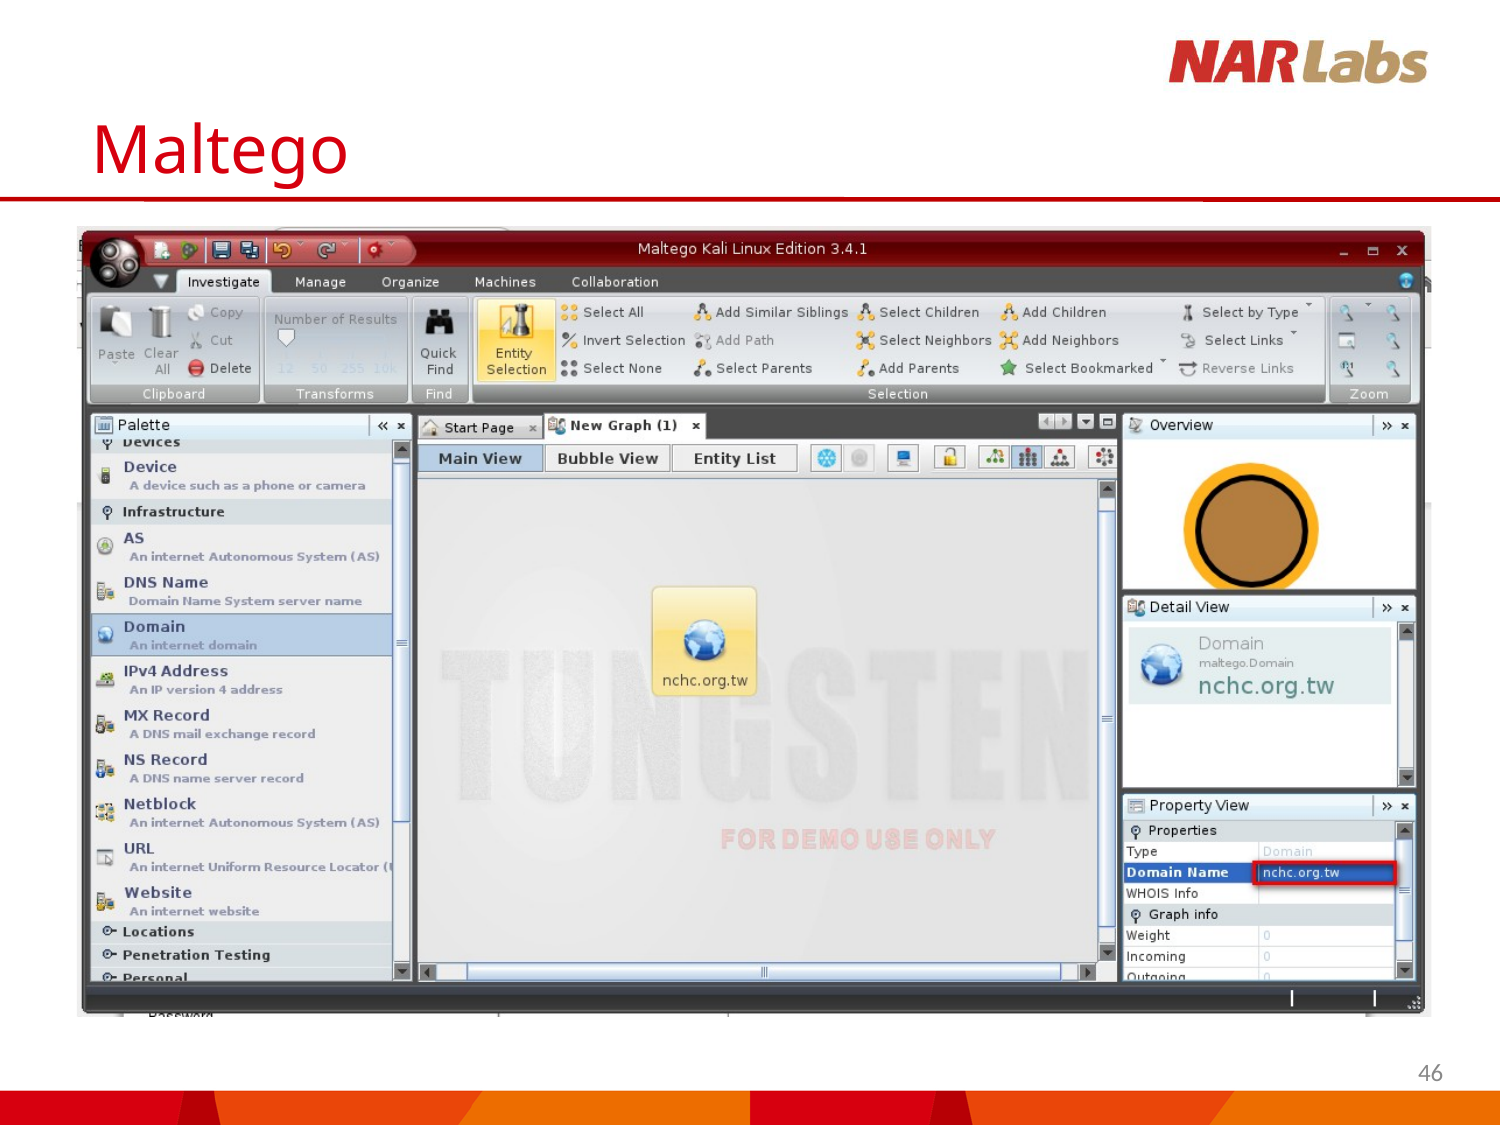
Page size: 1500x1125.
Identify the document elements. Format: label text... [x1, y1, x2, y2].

title Maltego [89, 107, 1411, 189]
text_box 41 [1414, 1056, 1448, 1090]
text_box [77, 227, 1431, 1016]
